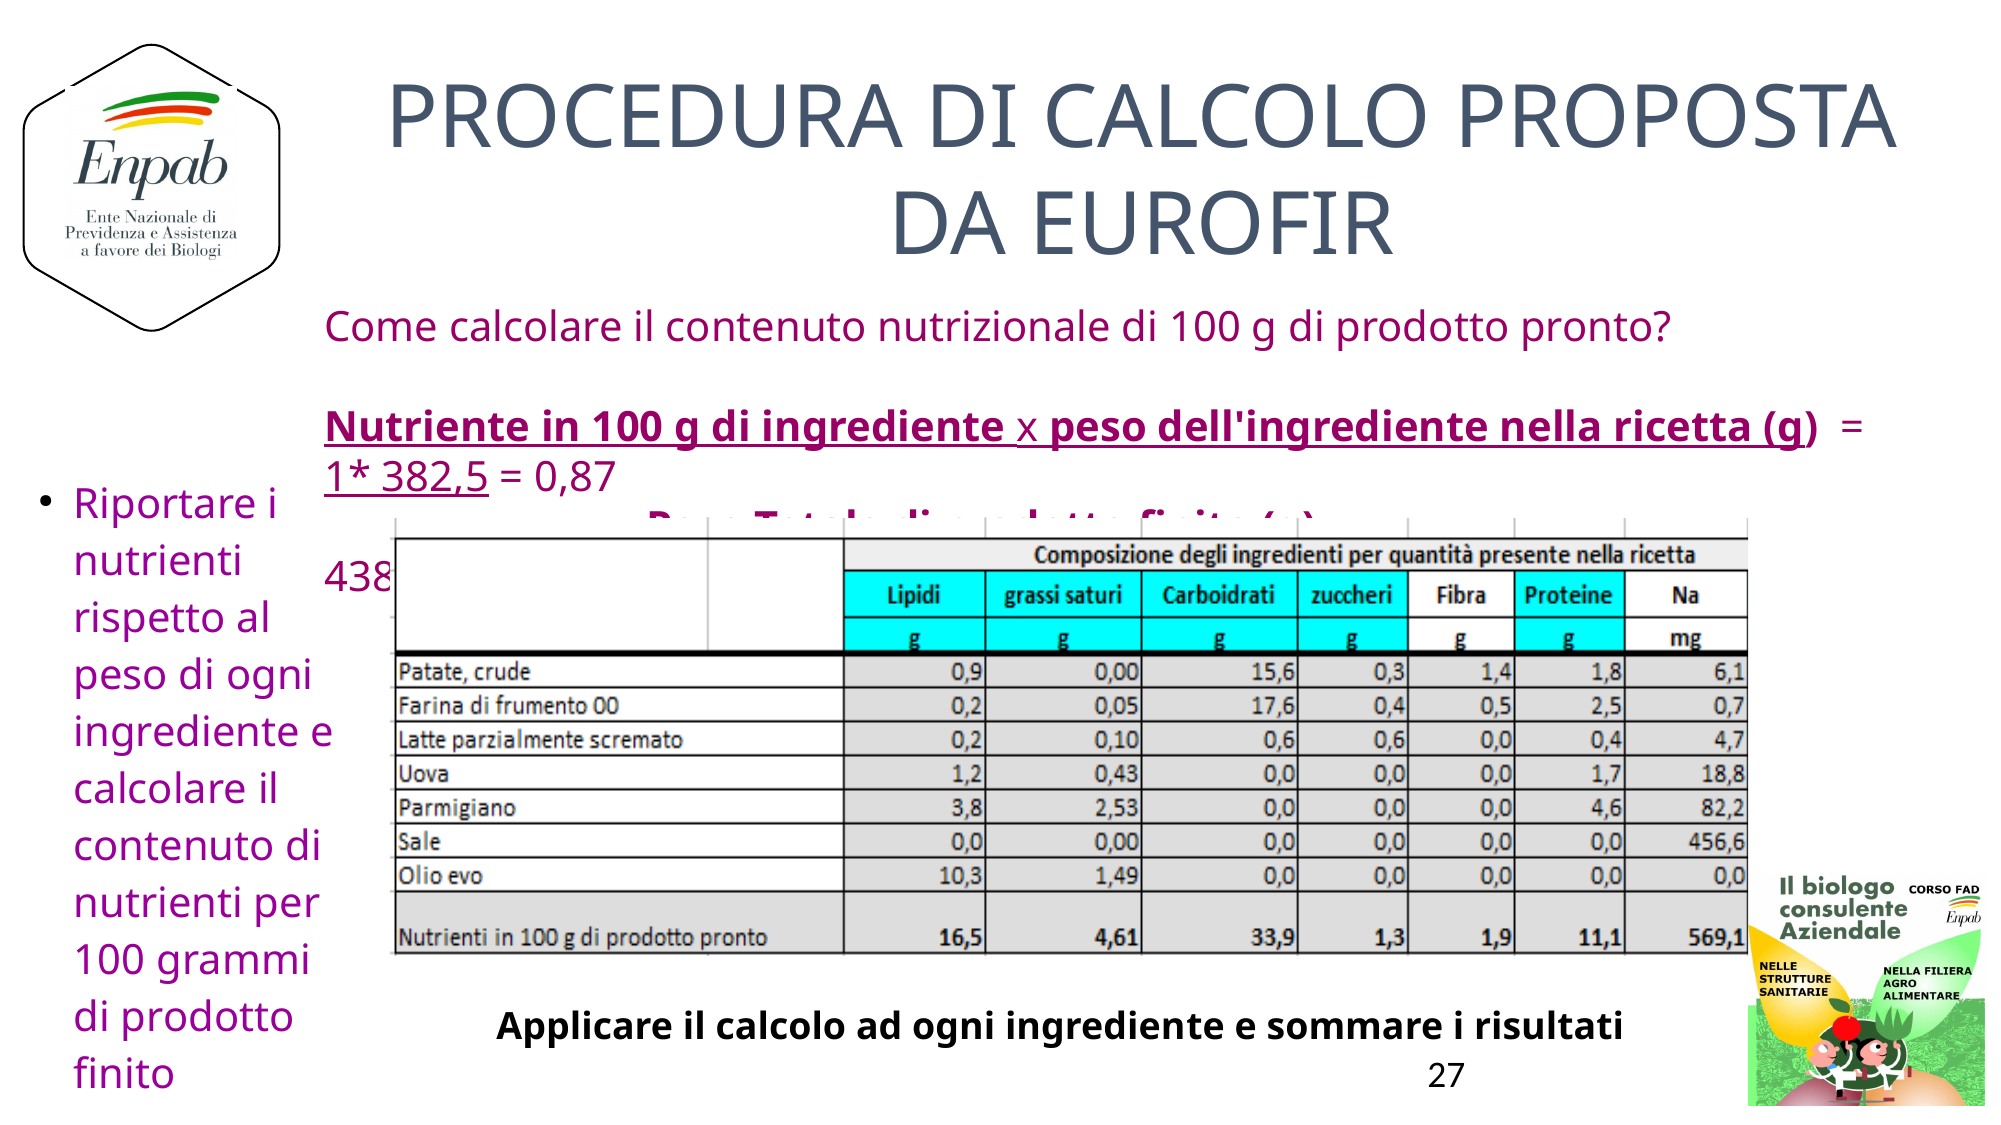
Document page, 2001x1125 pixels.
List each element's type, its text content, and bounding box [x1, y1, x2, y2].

text_box PROCEDURA DI CALCOLO PROPOSTA DA EUROFIR [330, 53, 1953, 272]
text_box Come calcolare il contenuto nutrizionale di 100 g di prodotto pronto? Nutriente in 100 g di ingrediente x peso dell'ingrediente nella ricetta (g) = 1* 382,5 = 0,87 Peso Totale di prodotto finito (g) 438 [309, 291, 1893, 698]
picture [65, 86, 237, 260]
text_box Applicare il calcolo ad ogni ingrediente e sommare i risultati [481, 992, 1689, 1053]
text_box Riportare i nutrienti rispetto al peso di ogni ingrediente e calcolare il contenuto di nutrienti per 100 grammi di prodotto finito [23, 466, 355, 1046]
text_box [23, 89, 280, 331]
text_box [72, 44, 231, 86]
picture [389, 518, 1985, 1106]
